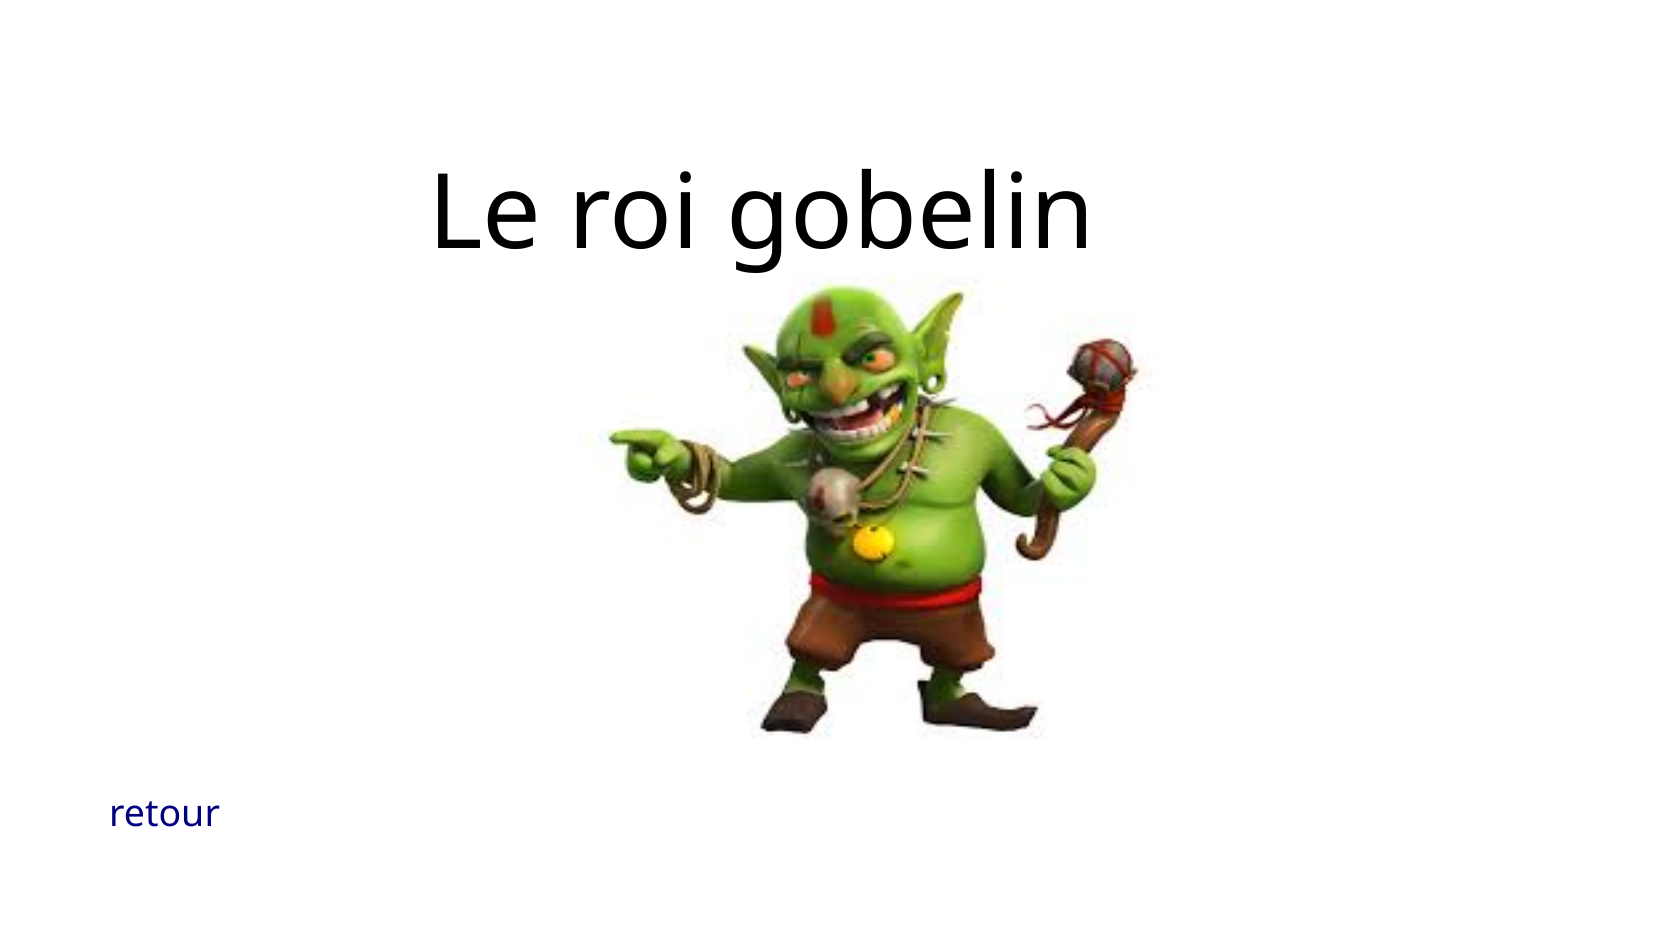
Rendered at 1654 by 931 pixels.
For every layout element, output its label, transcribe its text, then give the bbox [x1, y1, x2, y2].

text_box Le roi gobelin [413, 129, 1229, 287]
text_box retour [94, 779, 508, 855]
picture [578, 287, 1158, 756]
